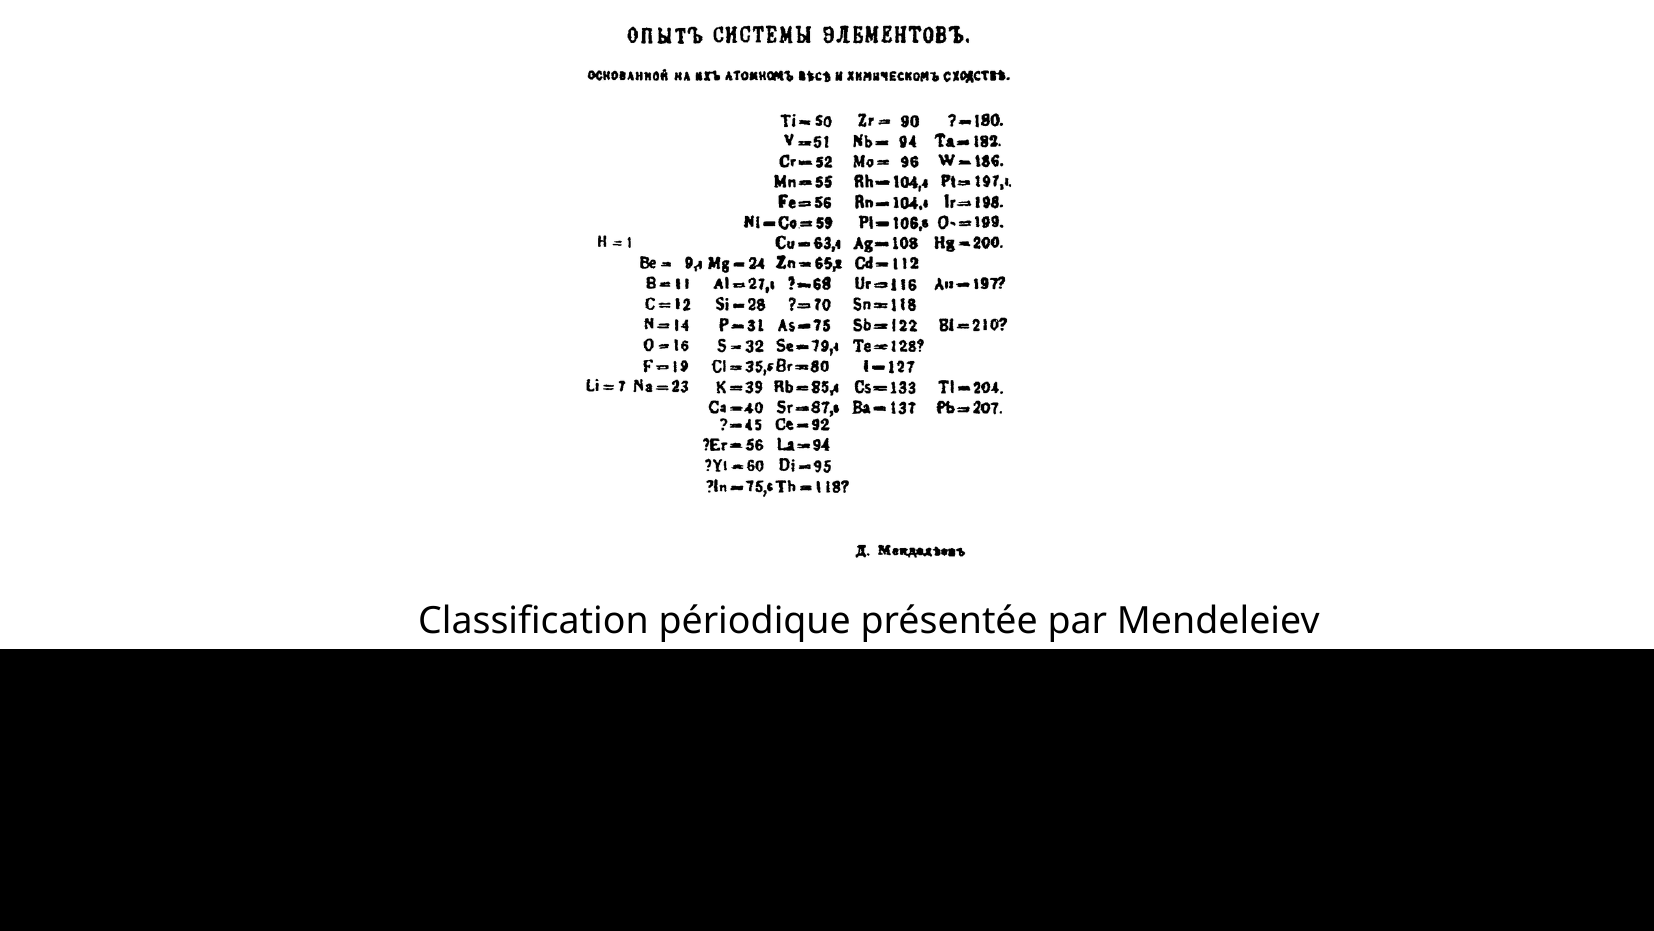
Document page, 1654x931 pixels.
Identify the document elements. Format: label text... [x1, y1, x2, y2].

text_box Classification périodique présentée par Mendeleiev [403, 586, 1219, 650]
text_box [0, 649, 1654, 931]
picture [571, 6, 1028, 567]
